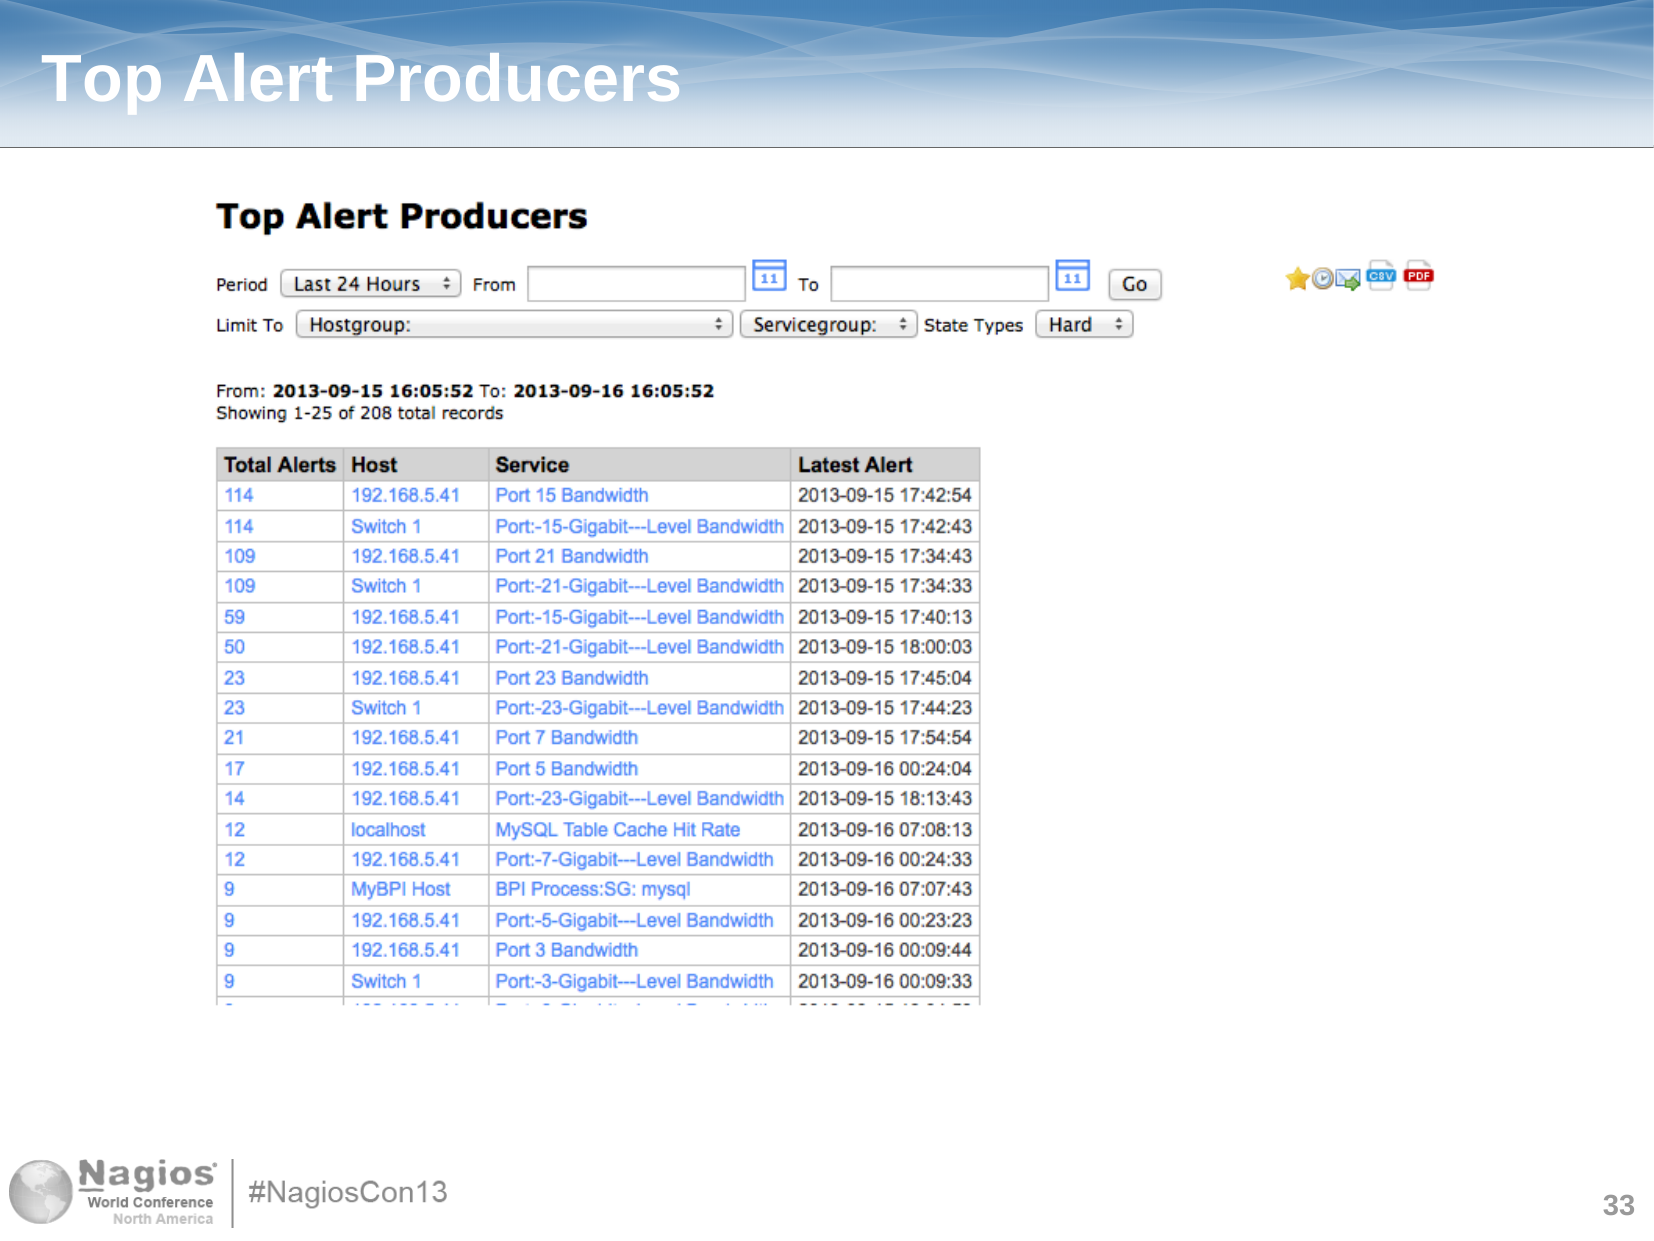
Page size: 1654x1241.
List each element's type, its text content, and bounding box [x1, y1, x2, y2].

picture [207, 188, 1442, 1007]
picture [0, 0, 1654, 147]
title Top Alert Producers [41, 29, 1248, 127]
picture [9, 1159, 453, 1228]
